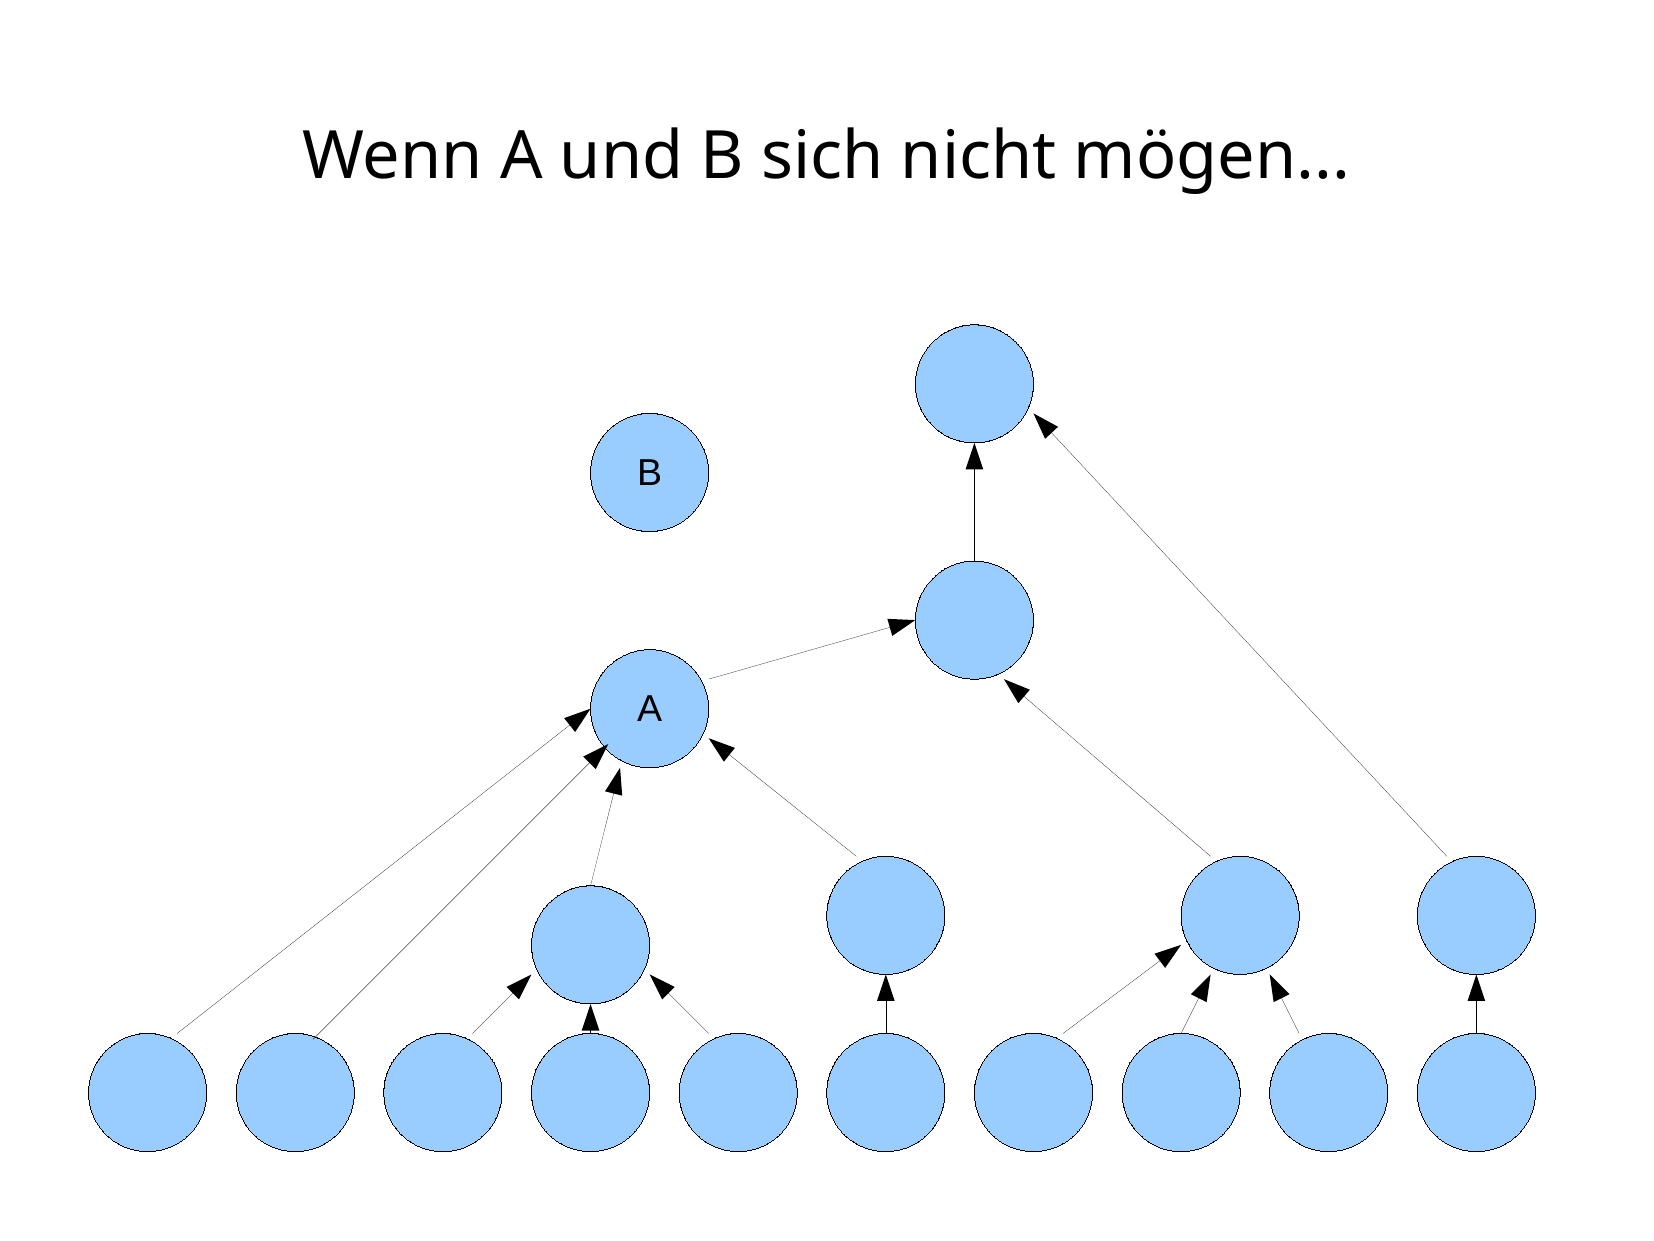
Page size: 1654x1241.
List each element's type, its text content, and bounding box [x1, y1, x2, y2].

text_box [974, 1033, 1093, 1152]
text_box [679, 1033, 798, 1152]
text_box B [590, 413, 709, 532]
text_box [1181, 856, 1300, 975]
text_box [88, 1033, 207, 1152]
title Wenn A und B sich nicht mögen... [82, 56, 1571, 250]
text_box [826, 856, 945, 975]
text_box [915, 324, 1034, 443]
text_box [531, 1033, 650, 1152]
text_box [1417, 1033, 1536, 1152]
text_box [915, 561, 1034, 680]
text_box [531, 885, 650, 1004]
text_box [826, 1033, 945, 1152]
text_box [236, 1033, 355, 1152]
text_box [1269, 1033, 1388, 1152]
text_box A [590, 649, 709, 768]
text_box [383, 1033, 502, 1152]
text_box [1122, 1033, 1241, 1152]
text_box [1417, 856, 1536, 975]
